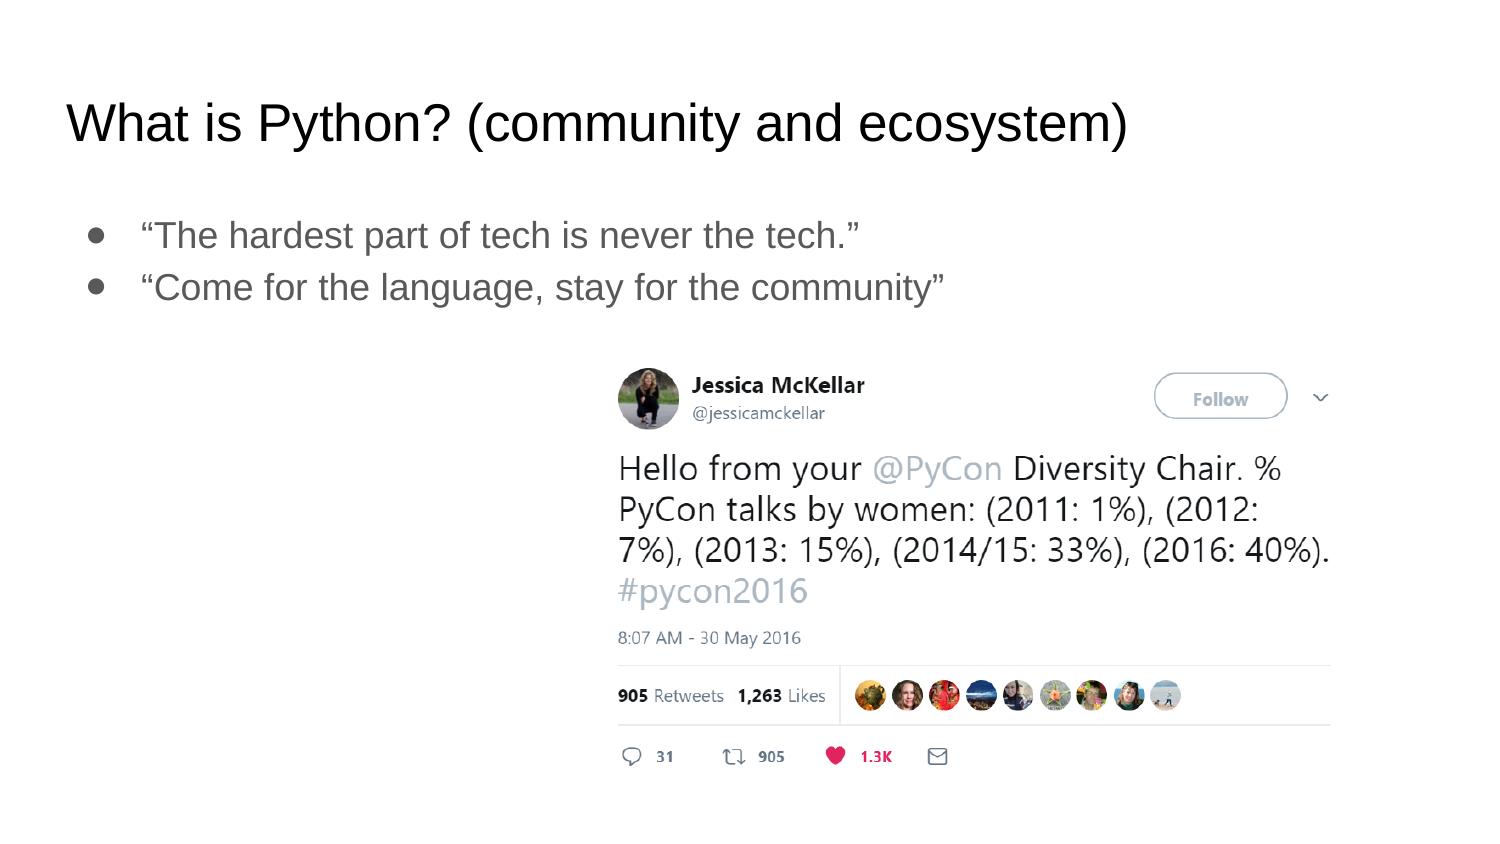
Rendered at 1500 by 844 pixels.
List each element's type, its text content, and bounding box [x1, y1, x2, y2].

title What is Python? (community and ecosystem) [51, 72, 1449, 167]
list “The hardest part of tech is never the tech.” “Come for the language, stay for the community” [51, 189, 1449, 750]
picture [572, 339, 1380, 795]
